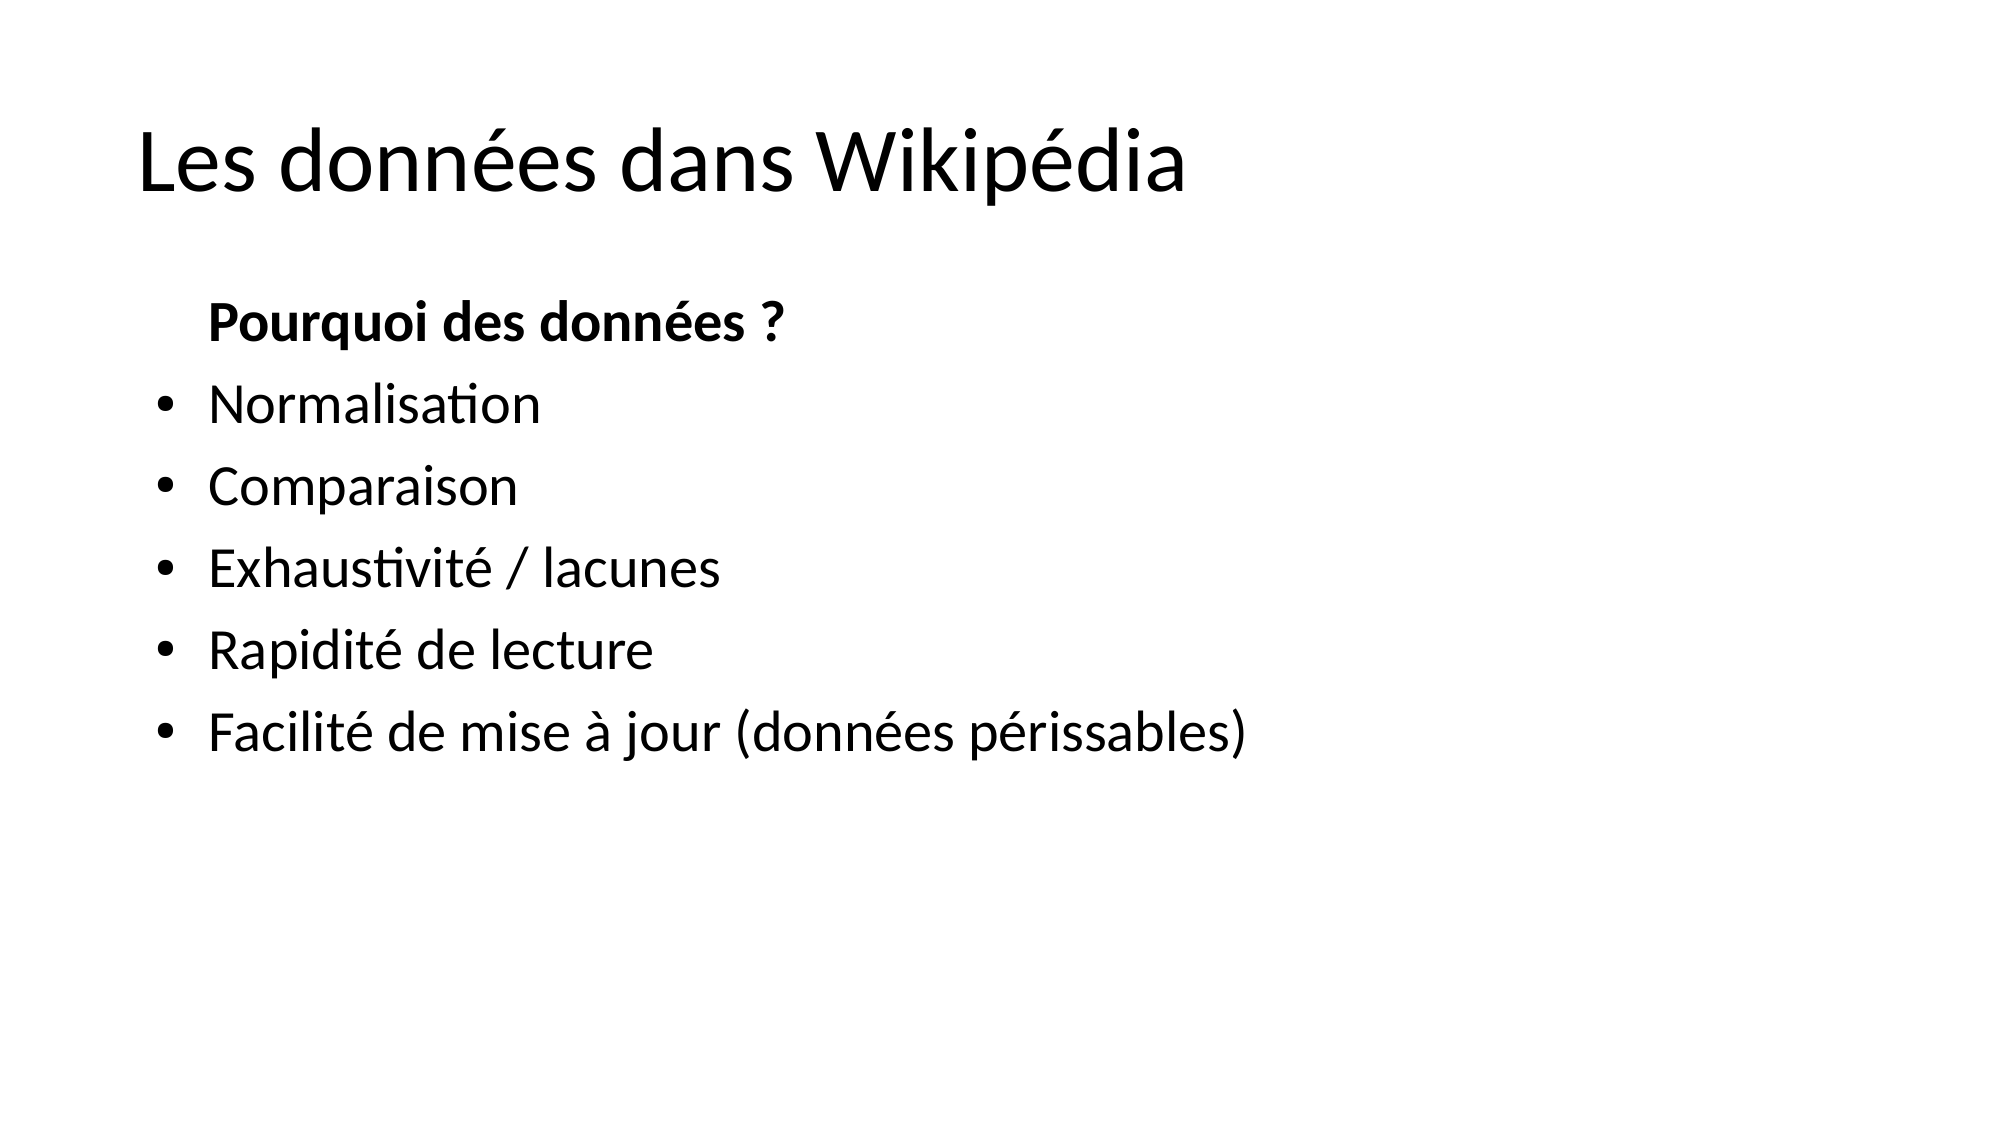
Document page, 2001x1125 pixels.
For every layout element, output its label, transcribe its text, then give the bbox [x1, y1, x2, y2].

list Pourquoi des données ? Normalisation Comparaison Exhaustivité / lacunes Rapidité de lecture Facilité de mise à jour (données périssables) [137, 299, 1863, 1014]
title Les données dans Wikipédia [137, 59, 1863, 278]
